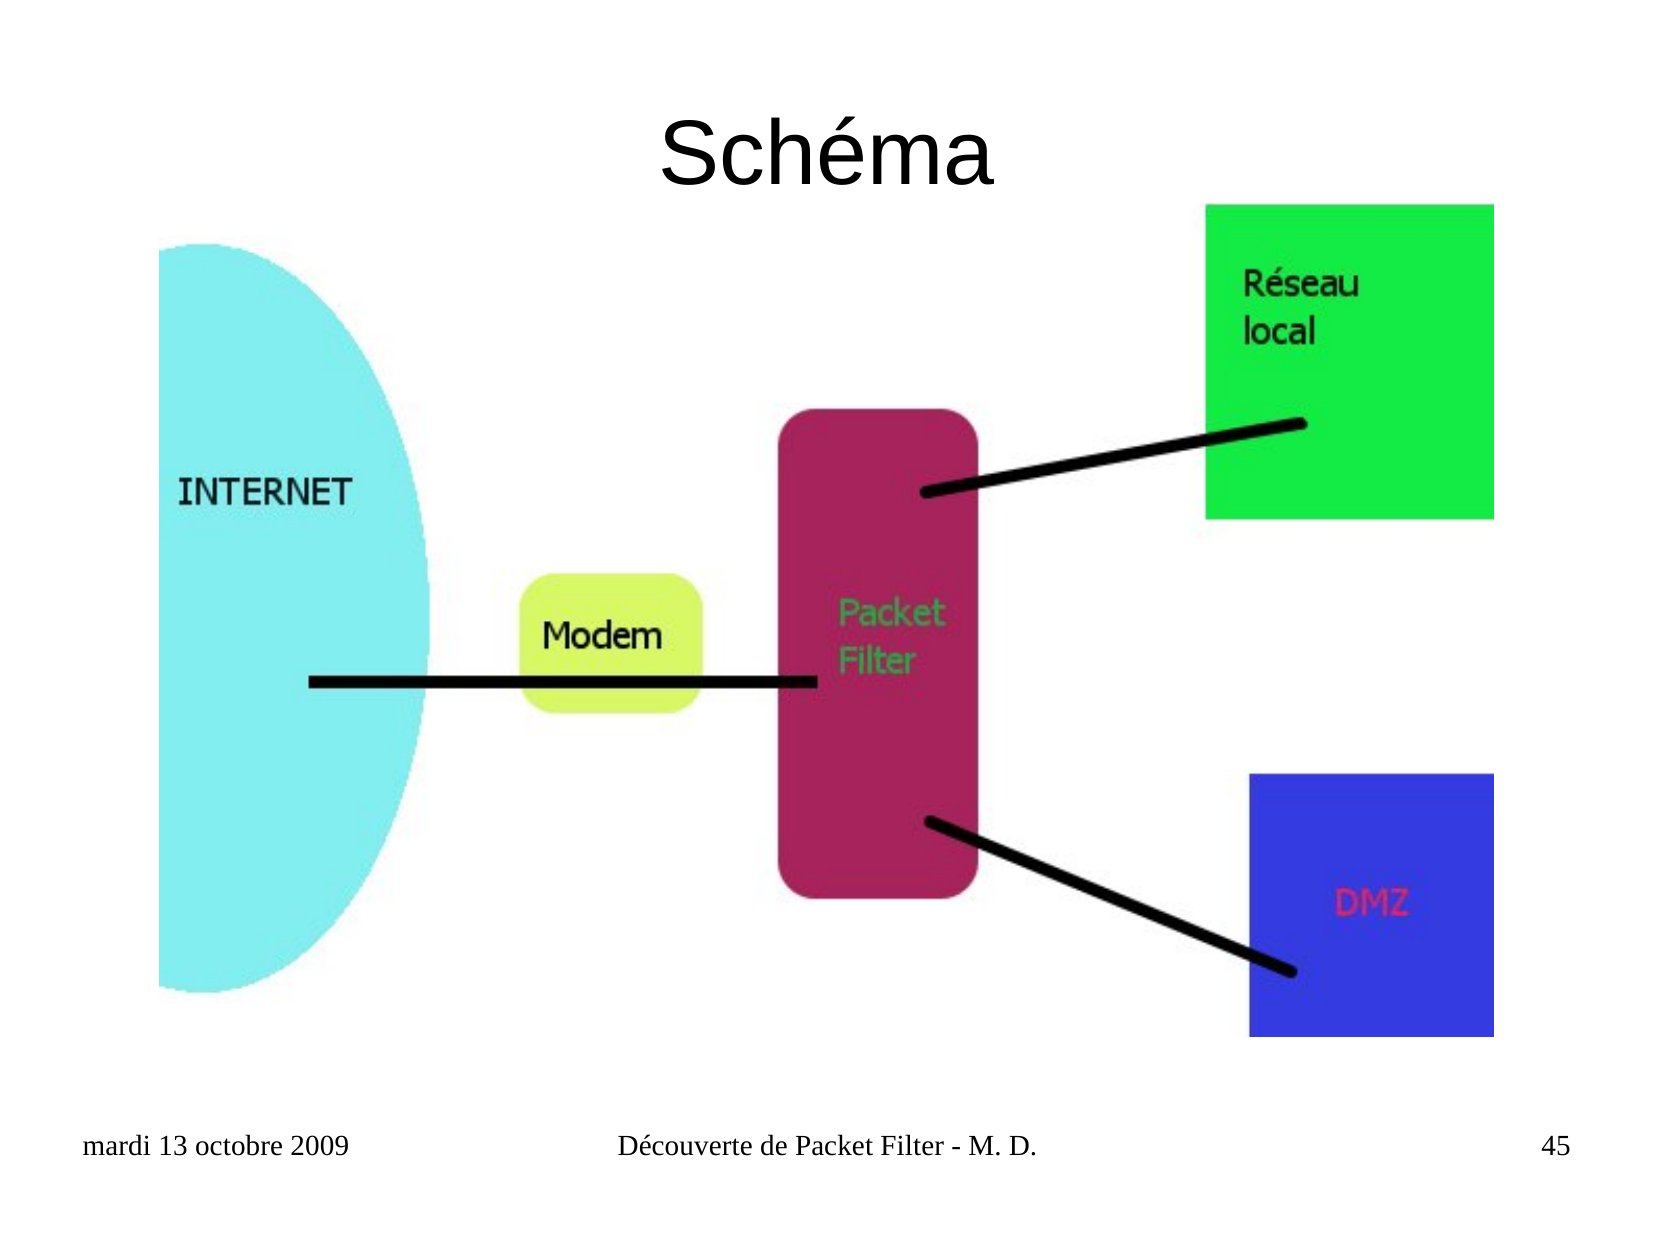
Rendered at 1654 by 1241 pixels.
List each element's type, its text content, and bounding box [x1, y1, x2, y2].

title Schéma [82, 56, 1571, 250]
picture [159, 203, 1494, 1037]
